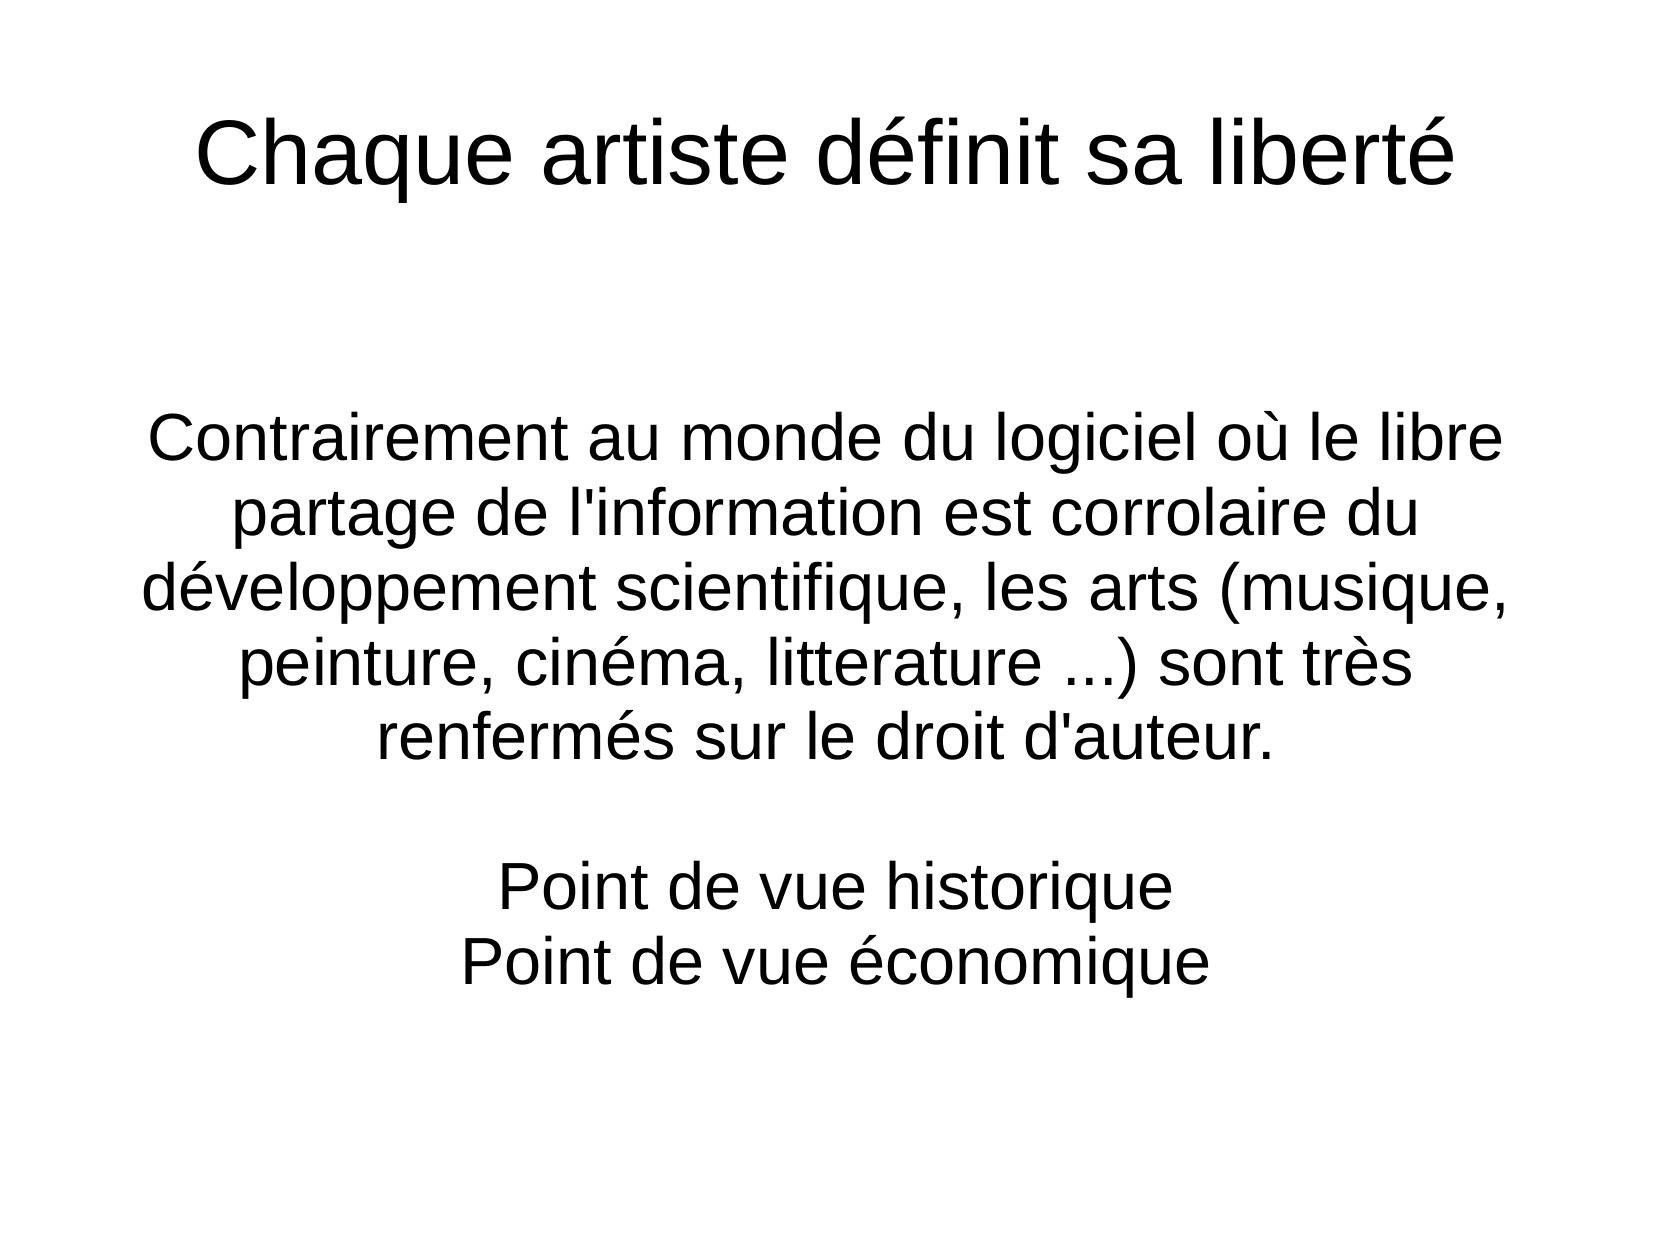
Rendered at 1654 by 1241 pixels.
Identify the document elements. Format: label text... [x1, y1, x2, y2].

title Chaque artiste définit sa liberté [82, 56, 1571, 250]
subtitle Contrairement au monde du logiciel où le libre partage de l'information est corrolaire du développement scientifique, les arts (musique, peinture, cinéma, litterature ...) sont très renfermés sur le droit d'auteur. Point de vue historique Point de vue économique [82, 297, 1571, 1102]
